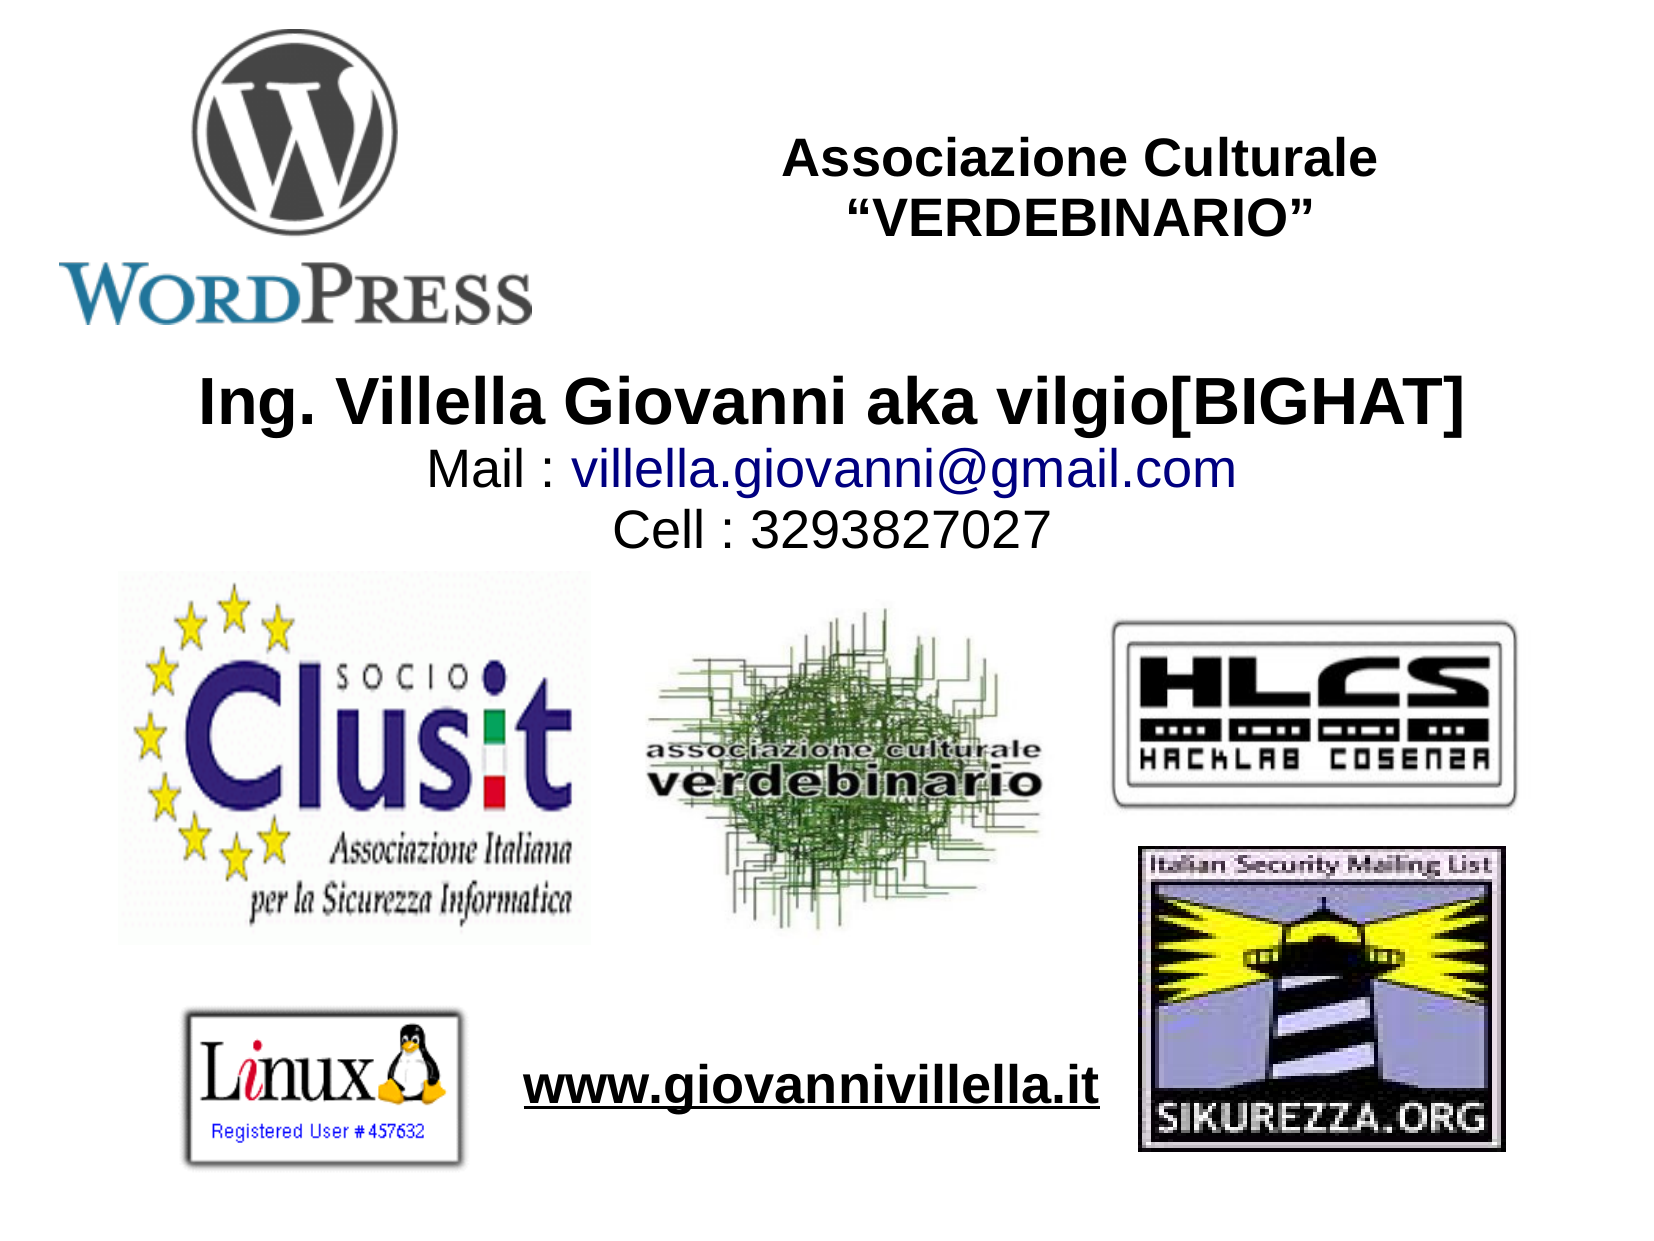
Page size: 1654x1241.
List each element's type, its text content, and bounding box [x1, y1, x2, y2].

picture [623, 590, 1063, 945]
text_box Ing. Villella Giovanni aka vilgio[BIGHAT] Mail : villella.giovanni@gmail.com Cell : 3293827027 [88, 363, 1577, 621]
picture [1092, 598, 1536, 832]
title Associazione Culturale “VERDEBINARIO” [590, 50, 1571, 325]
picture [118, 571, 591, 945]
text_box www.giovannivillella.it [502, 1043, 1123, 1187]
picture [1138, 846, 1506, 1152]
picture [177, 1003, 474, 1176]
picture [59, 29, 532, 325]
